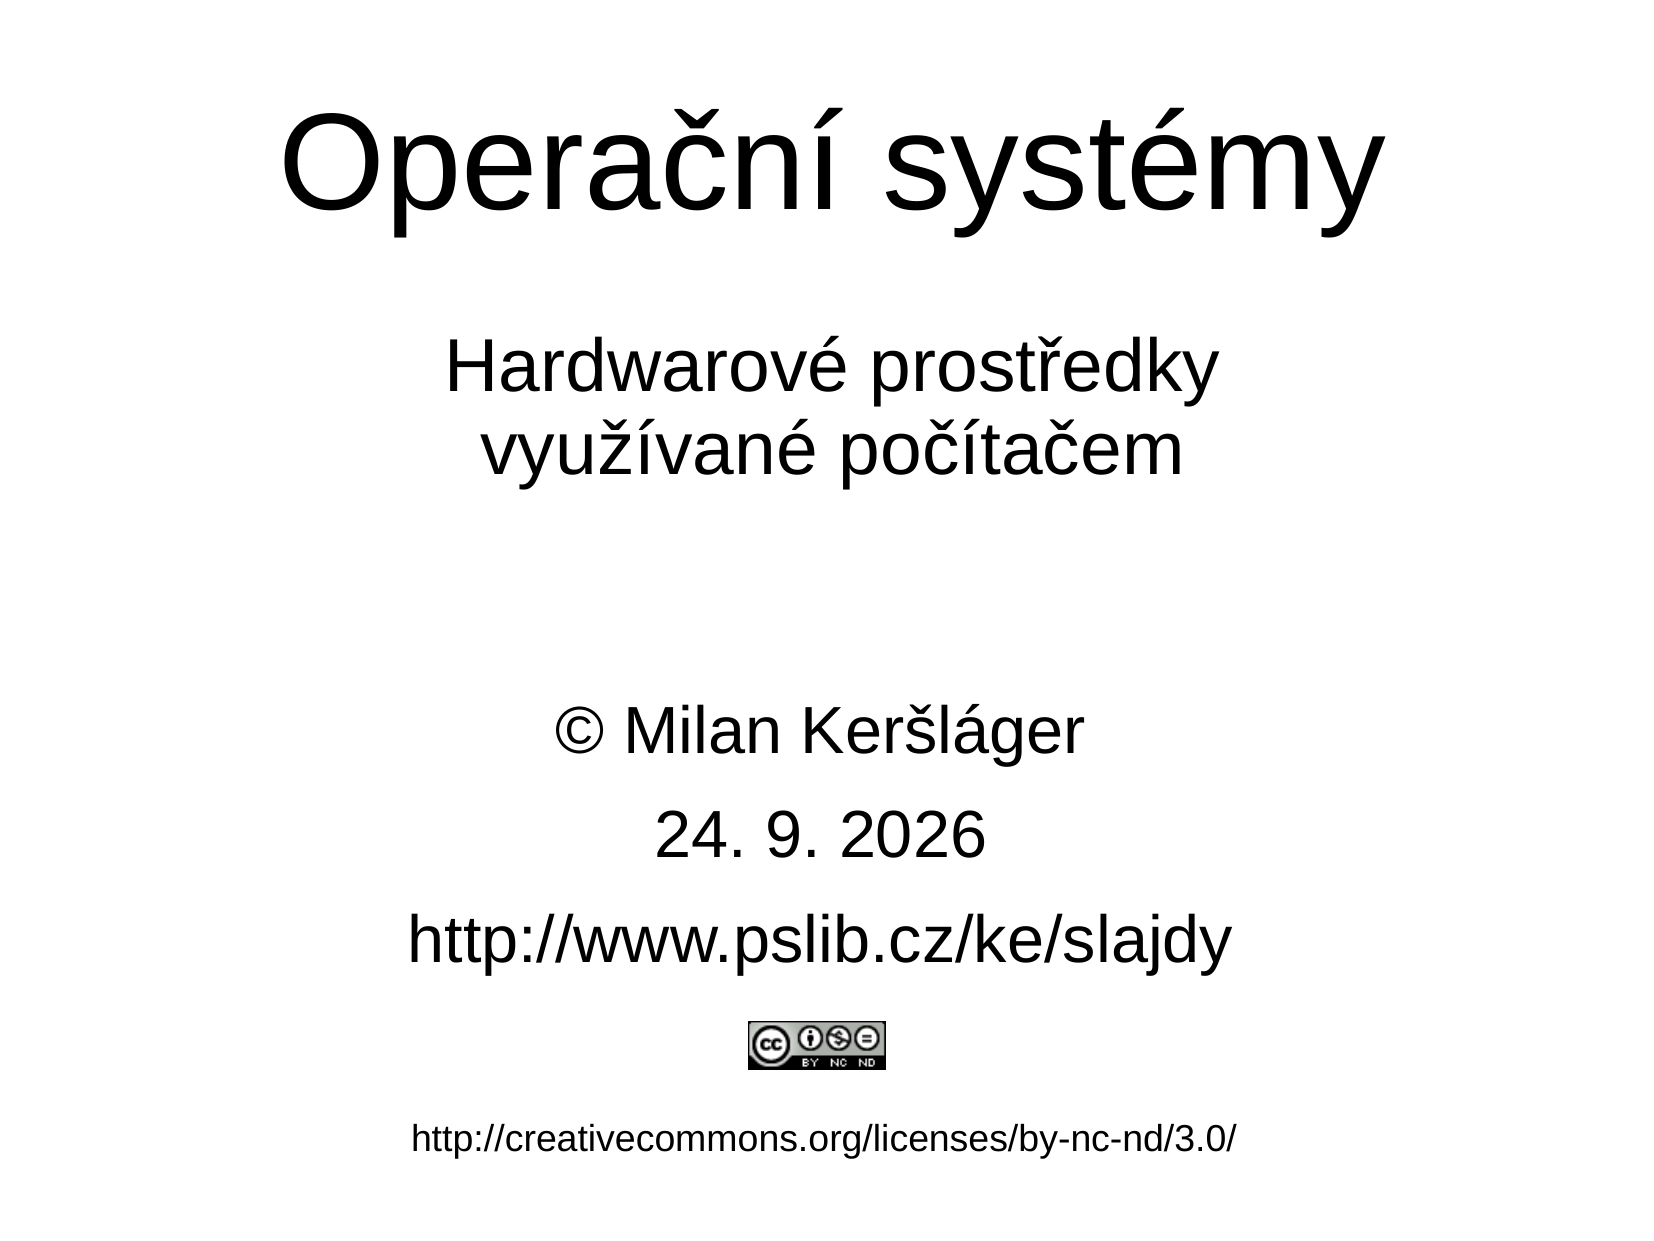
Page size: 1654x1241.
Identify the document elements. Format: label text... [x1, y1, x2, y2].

text_box http://creativecommons.org/licenses/by-nc-nd/3.0/ [337, 1110, 1312, 1168]
list © Milan Keršláger 7.4.2010 http://www.pslib.cz/ke/slajdy [76, 693, 1565, 1081]
picture [748, 1021, 886, 1071]
title Operační systémy Hardwarové prostředky využívané počítačem [88, 85, 1577, 491]
